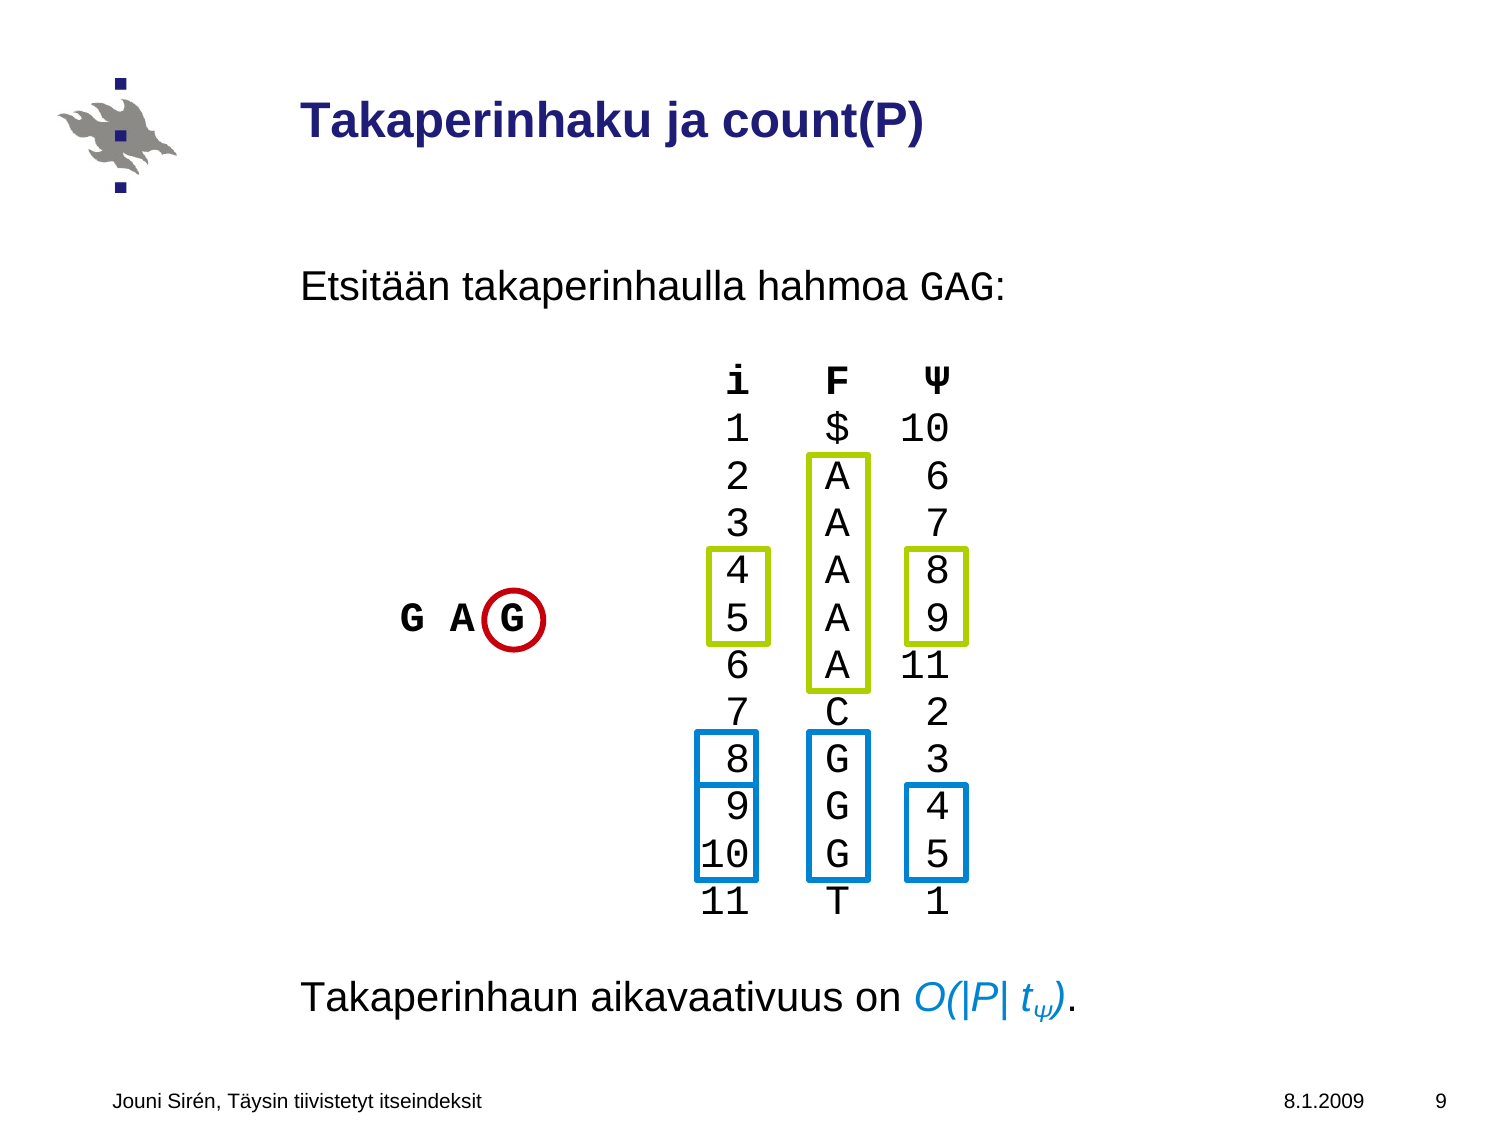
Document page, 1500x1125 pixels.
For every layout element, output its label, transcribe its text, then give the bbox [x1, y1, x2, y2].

list Etsitään takaperinhaulla hahmoa GAG: i F Ψ 1 $ 10 2 A 6 3 A 7 4 A 8 G A G 5 A 9 6 A 11 7 C 2 8 G 3 9 G 4 10 G 5 11 T 1 Takaperinhaun aikavaativuus on O(|P| tΨ). [299, 262, 1450, 1061]
title Takaperinhaku ja count(P) [299, 32, 1450, 201]
picture [57, 78, 177, 193]
